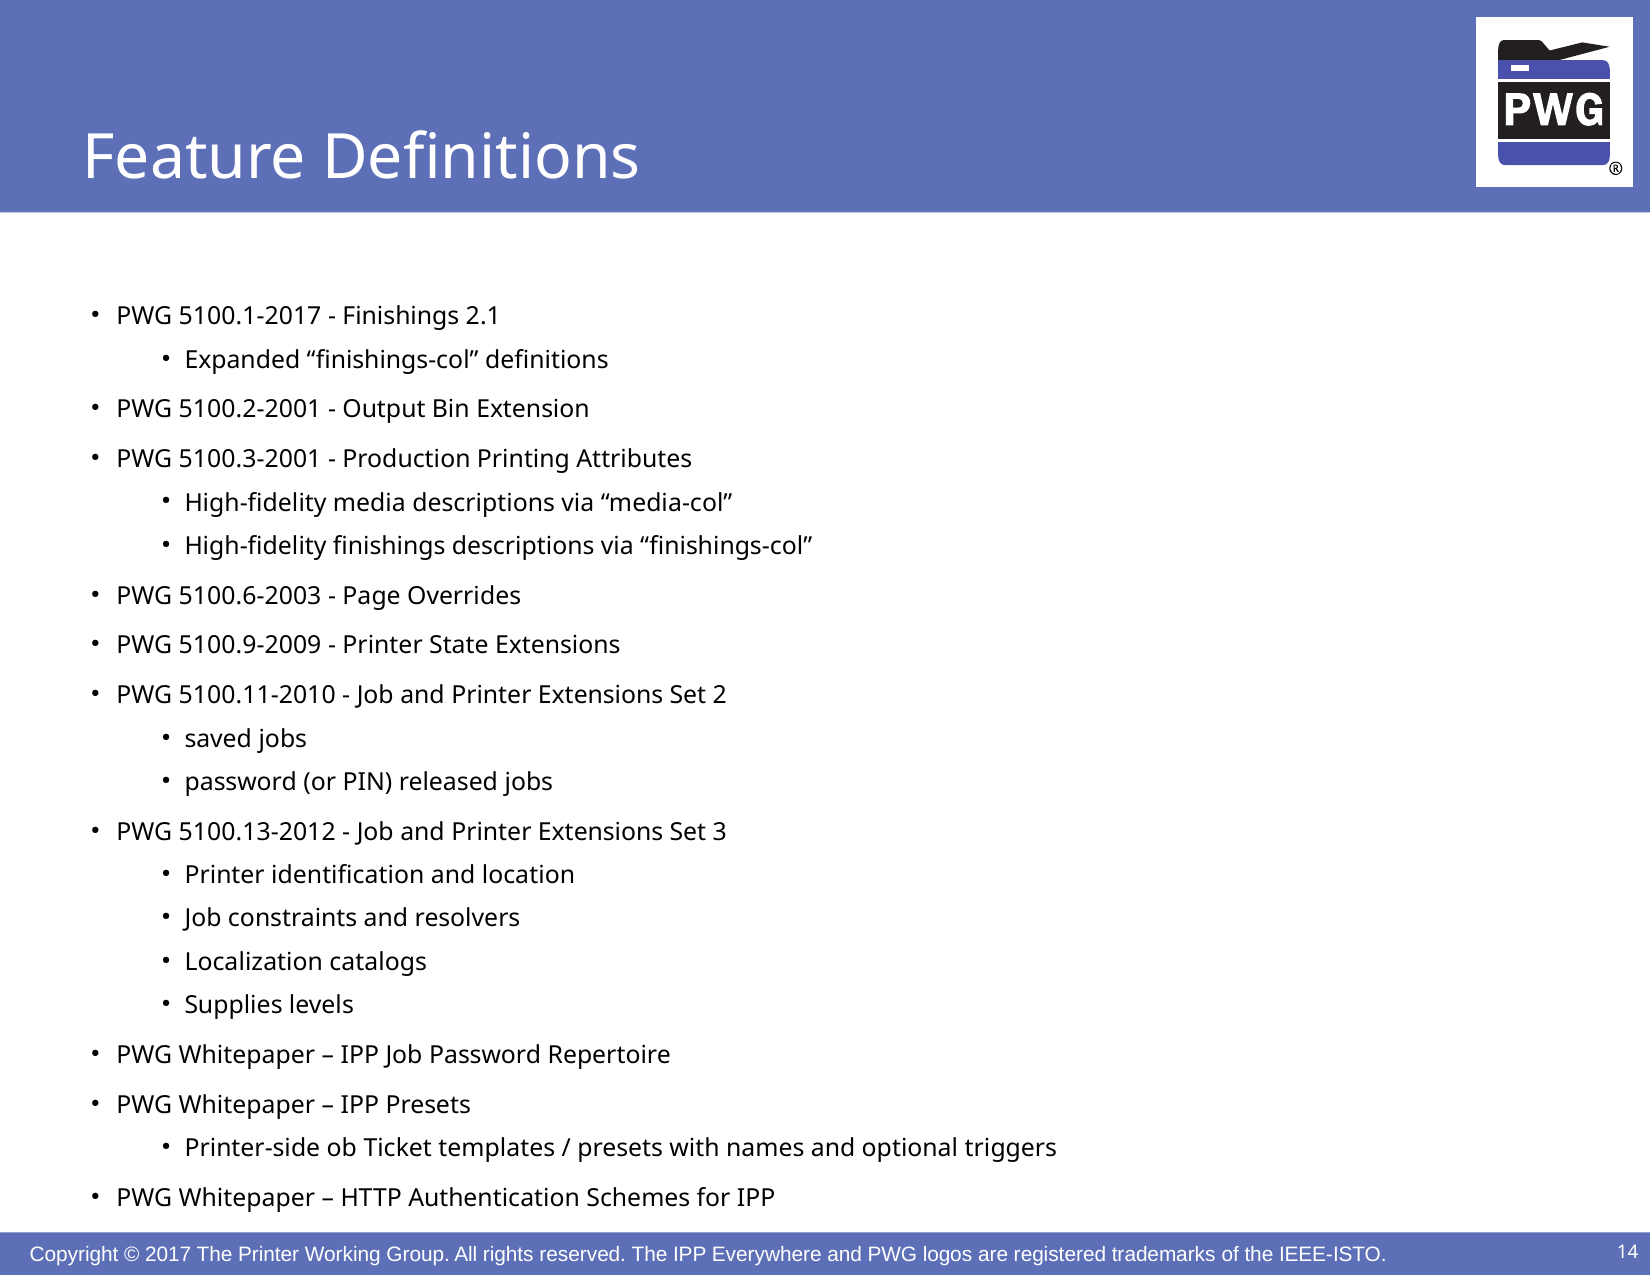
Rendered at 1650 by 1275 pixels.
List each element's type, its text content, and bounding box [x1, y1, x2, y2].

list PWG 5100.1-2017 - Finishings 2.1 Expanded “finishings-col” definitions PWG 5100.2-2001 - Output Bin Extension PWG 5100.3-2001 - Production Printing Attributes High-fidelity media descriptions via “media-col” High-fidelity finishings descriptions via “finishings-col” PWG 5100.6-2003 - Page Overrides PWG 5100.9-2009 - Printer State Extensions PWG 5100.11-2010 - Job and Printer Extensions Set 2 saved jobs password (or PIN) released jobs PWG 5100.13-2012 - Job and Printer Extensions Set 3 Printer identification and location Job constraints and resolvers Localization catalogs Supplies levels PWG Whitepaper – IPP Job Password Repertoire PWG Whitepaper – IPP Presets Printer-side ob Ticket templates / presets with names and optional triggers PWG Whitepaper – HTTP Authentication Schemes for IPP [82, 298, 1568, 1231]
title Feature Definitions [82, 8, 1451, 198]
